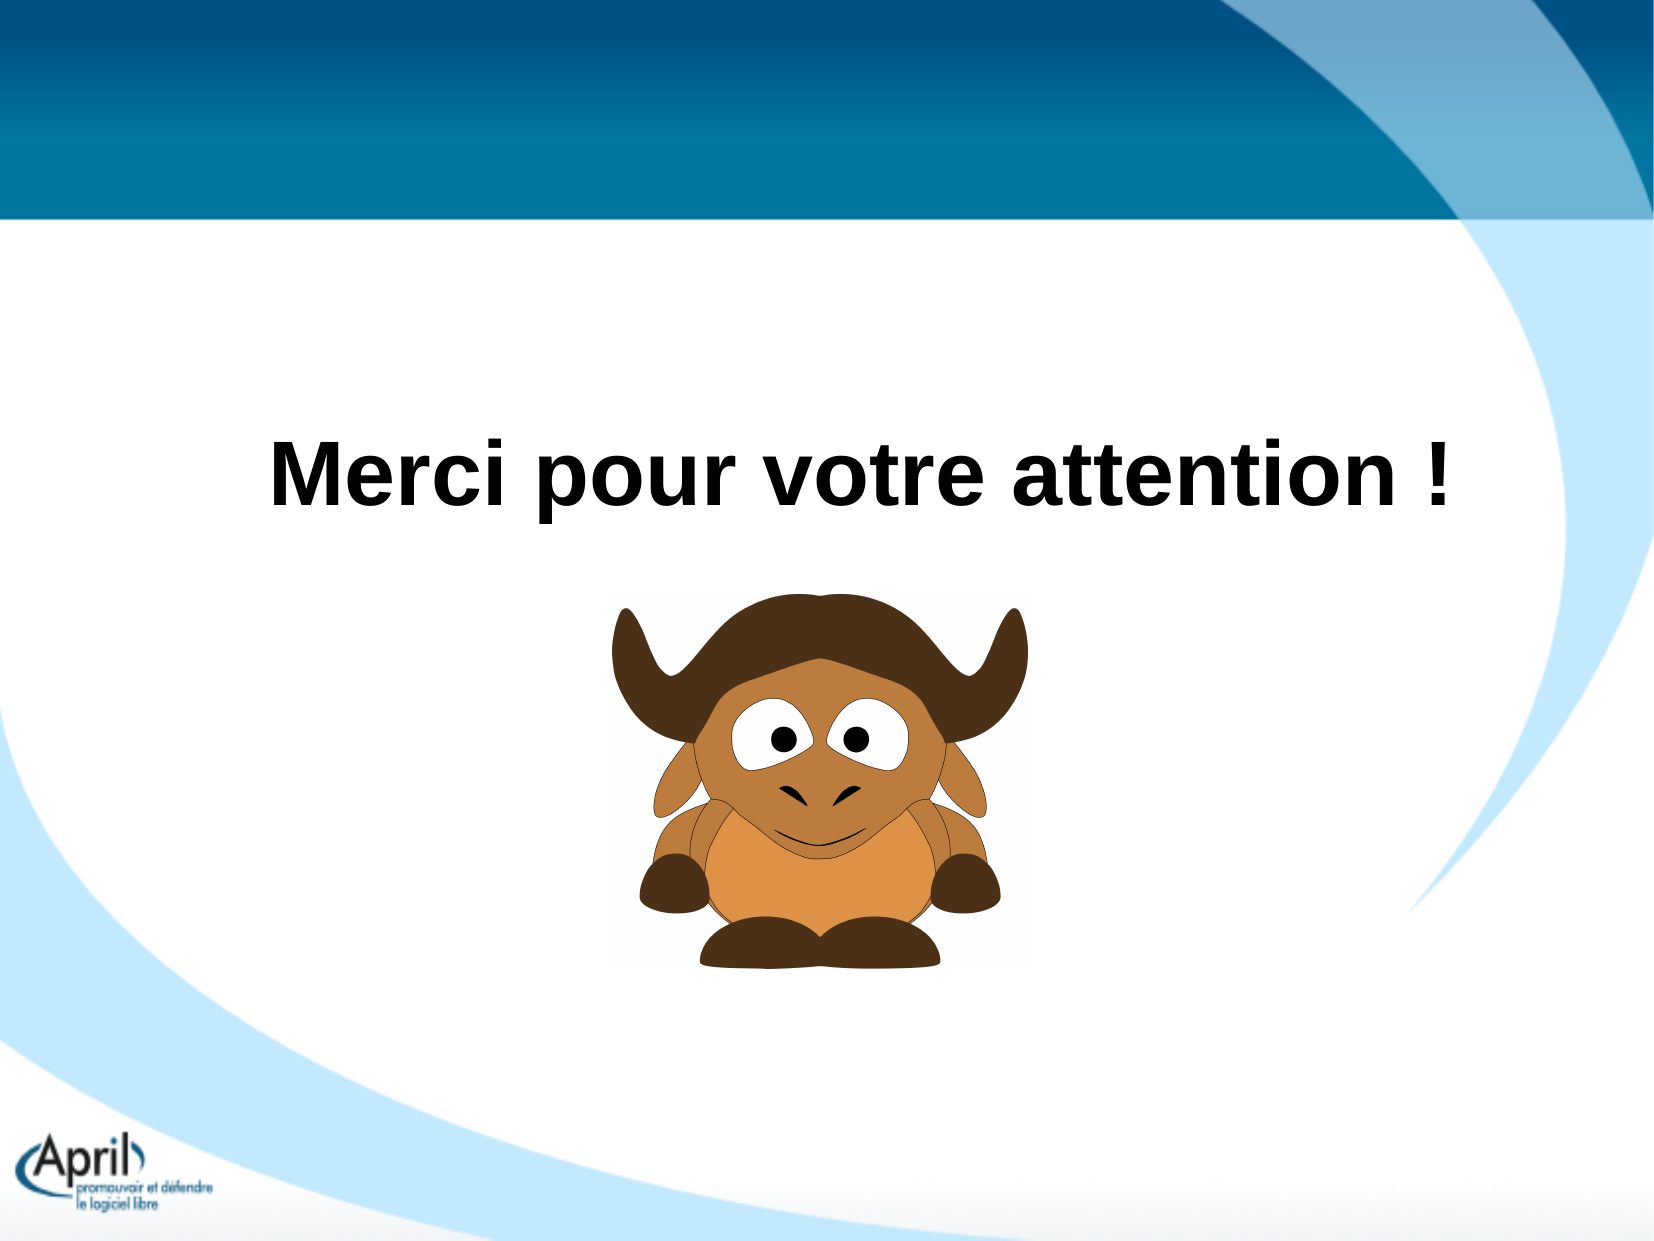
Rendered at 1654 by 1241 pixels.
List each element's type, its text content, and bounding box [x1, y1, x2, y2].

picture [0, 0, 1654, 1241]
list Merci pour votre attention ! [82, 290, 1571, 1109]
